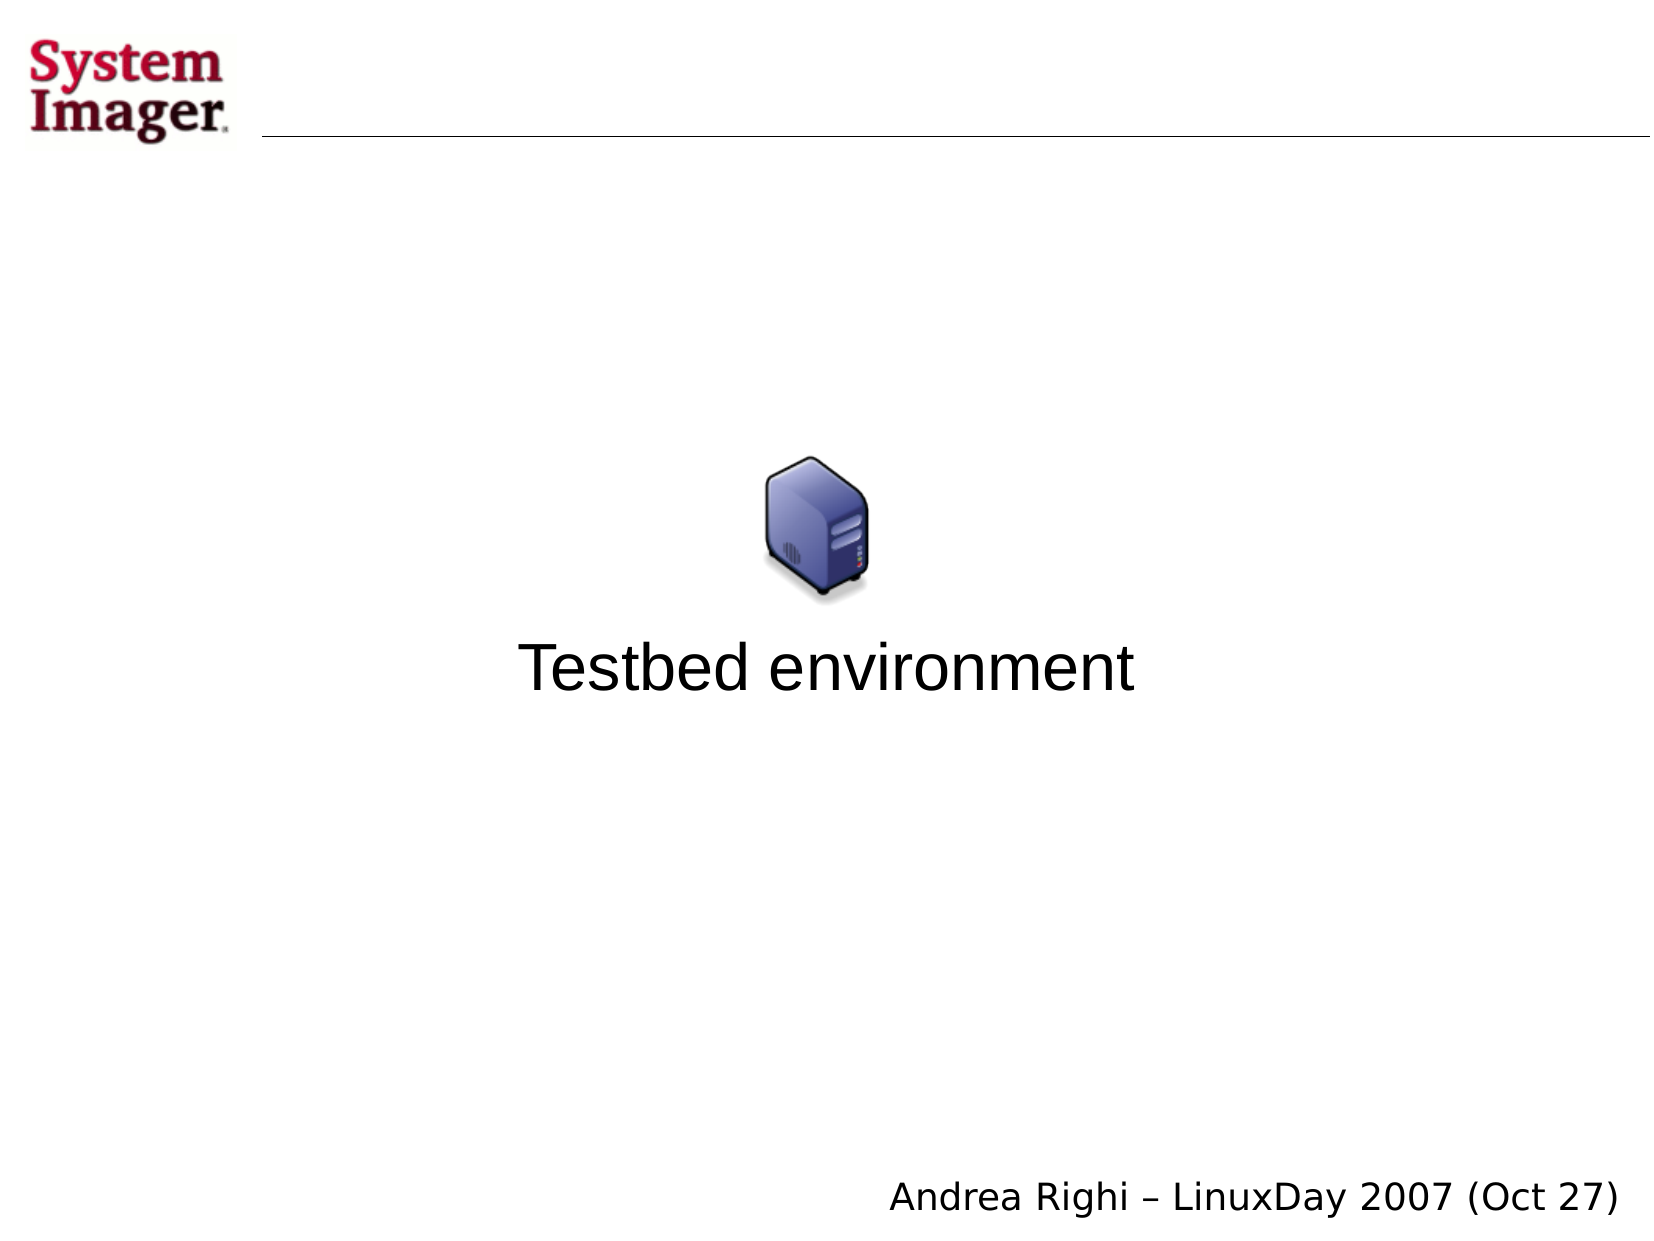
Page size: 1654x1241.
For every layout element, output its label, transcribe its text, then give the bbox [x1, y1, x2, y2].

picture [25, 34, 237, 151]
text_box Testbed environment [82, 232, 1571, 1102]
picture [757, 451, 883, 627]
